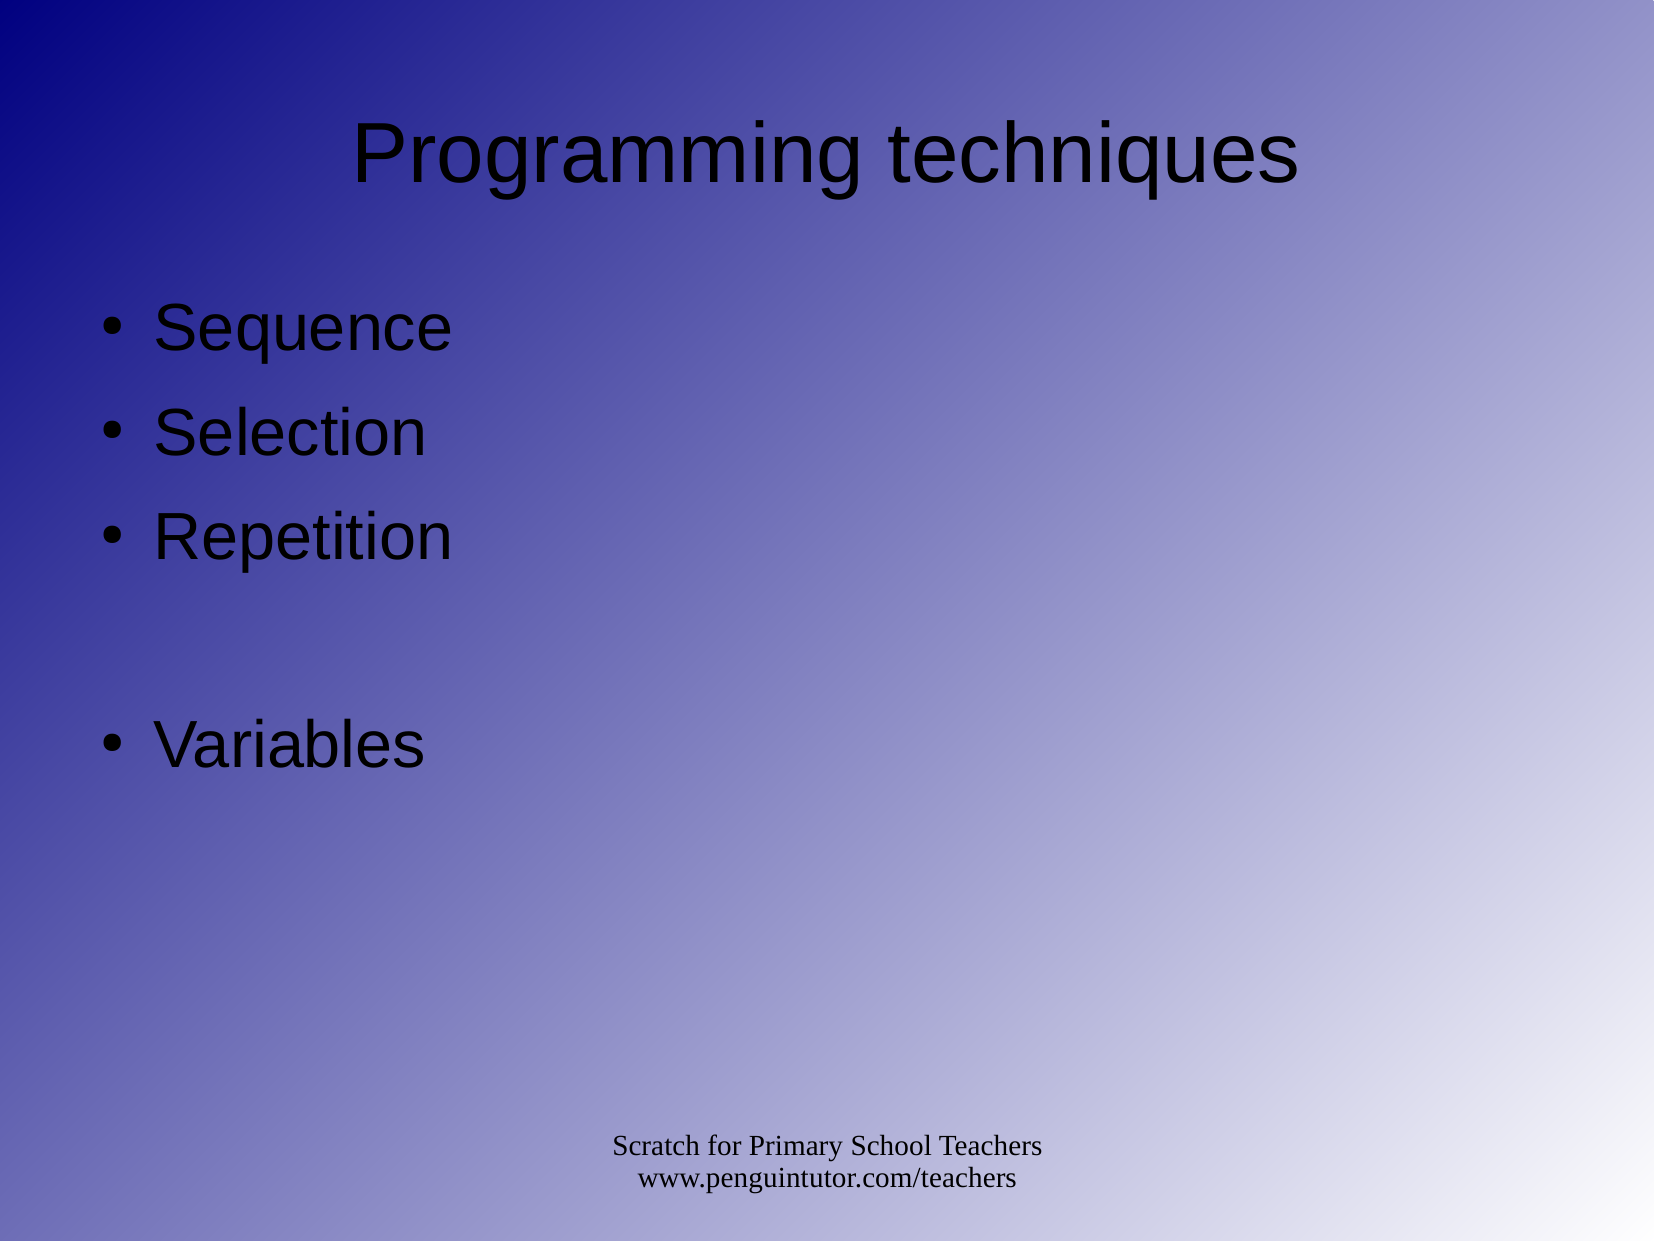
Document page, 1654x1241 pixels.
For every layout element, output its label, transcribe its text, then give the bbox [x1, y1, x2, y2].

title Programming techniques [82, 49, 1571, 257]
list Sequence Selection Repetition Variables [82, 290, 1571, 1010]
